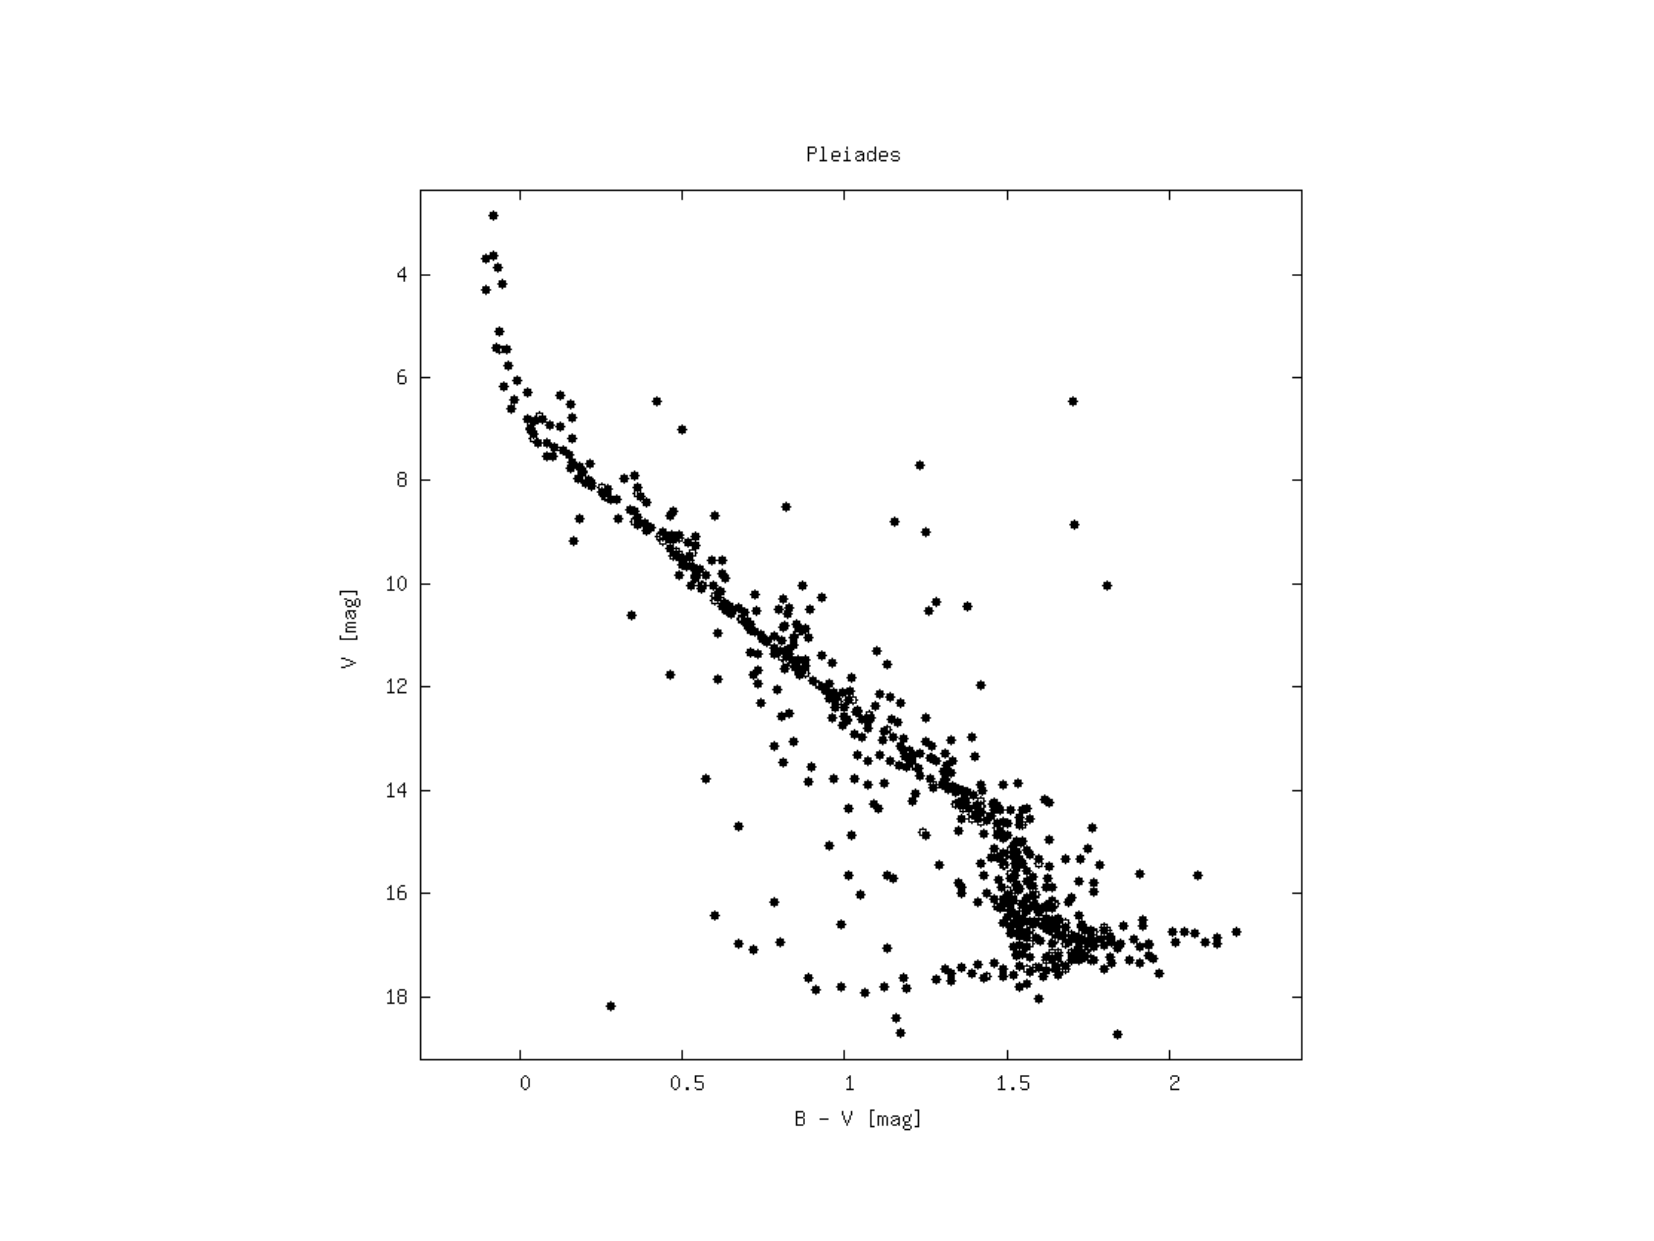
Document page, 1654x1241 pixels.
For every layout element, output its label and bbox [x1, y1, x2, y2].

picture [325, 120, 1337, 1132]
